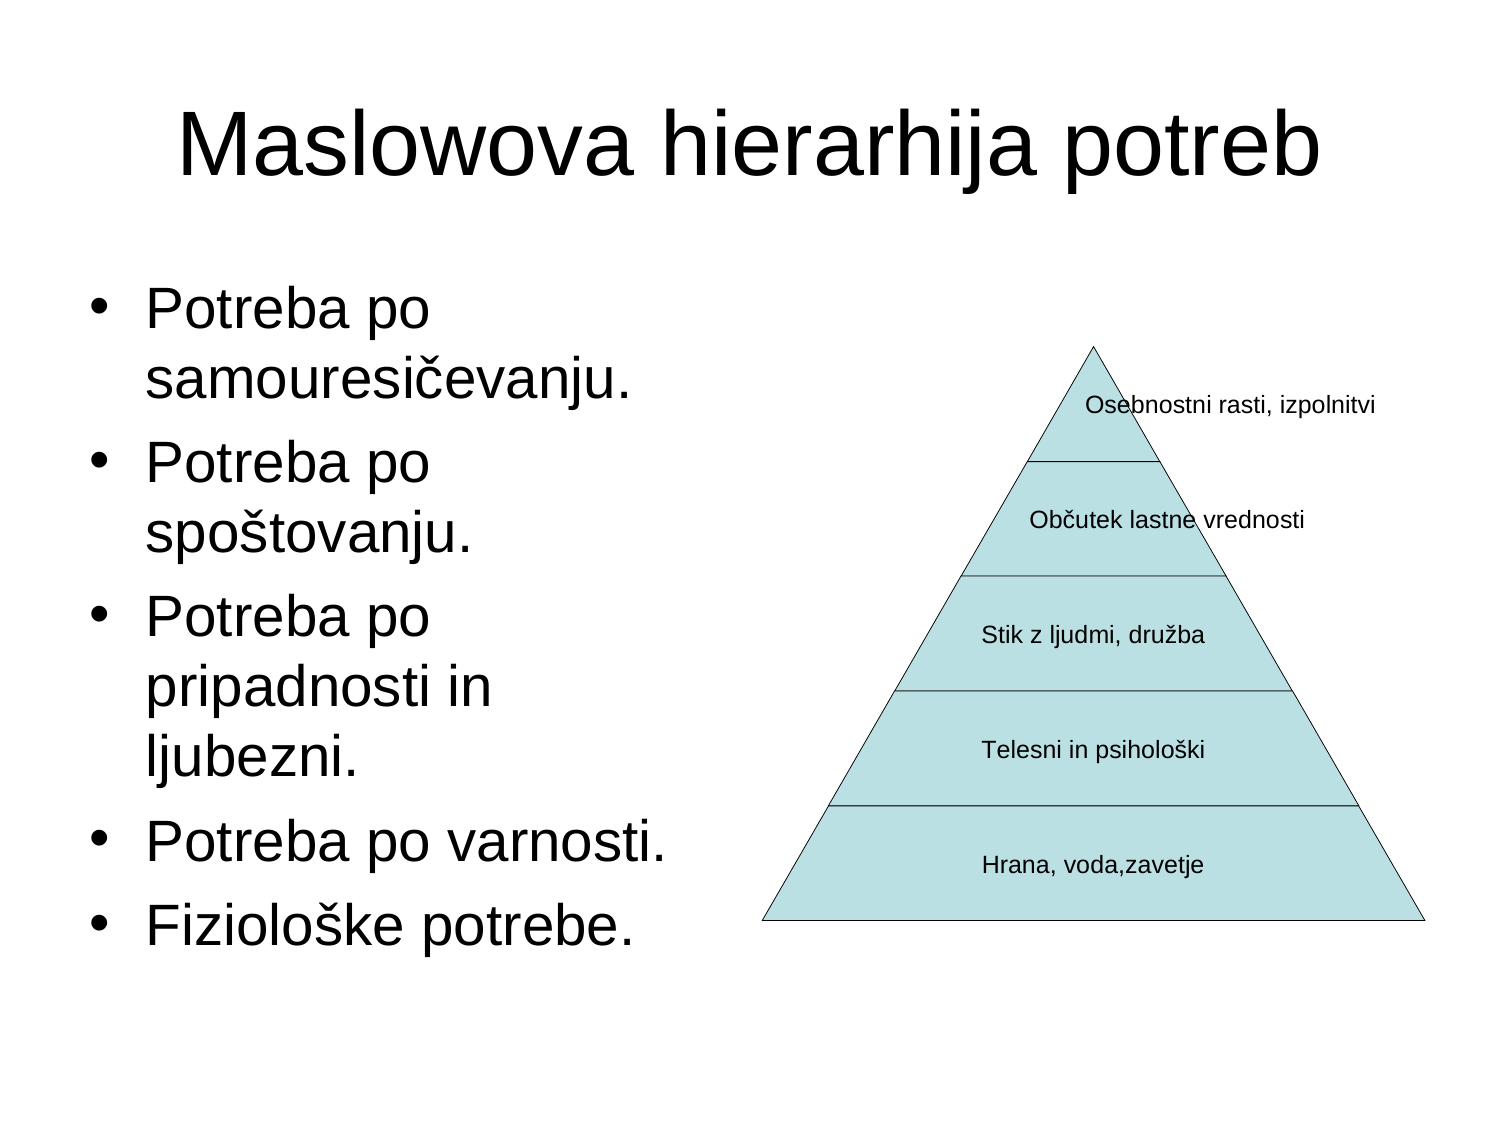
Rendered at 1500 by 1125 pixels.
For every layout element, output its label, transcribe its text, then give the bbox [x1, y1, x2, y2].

text_box Stik z ljudmi, družba [895, 576, 1292, 690]
list Potreba po samouresičevanju. Potreba po spoštovanju. Potreba po pripadnosti in ljubezni. Potreba po varnosti. Fiziološke potrebe. [74, 262, 738, 1006]
title Maslowova hierarhija potreb [75, 45, 1426, 233]
text_box Osebnostni rasti, izpolnitvi [1027, 346, 1160, 461]
text_box Telesni in psihološki [828, 690, 1359, 805]
text_box Hrana, voda,zavetje [762, 805, 1425, 921]
text_box Občutek lastne vrednosti [961, 461, 1227, 576]
